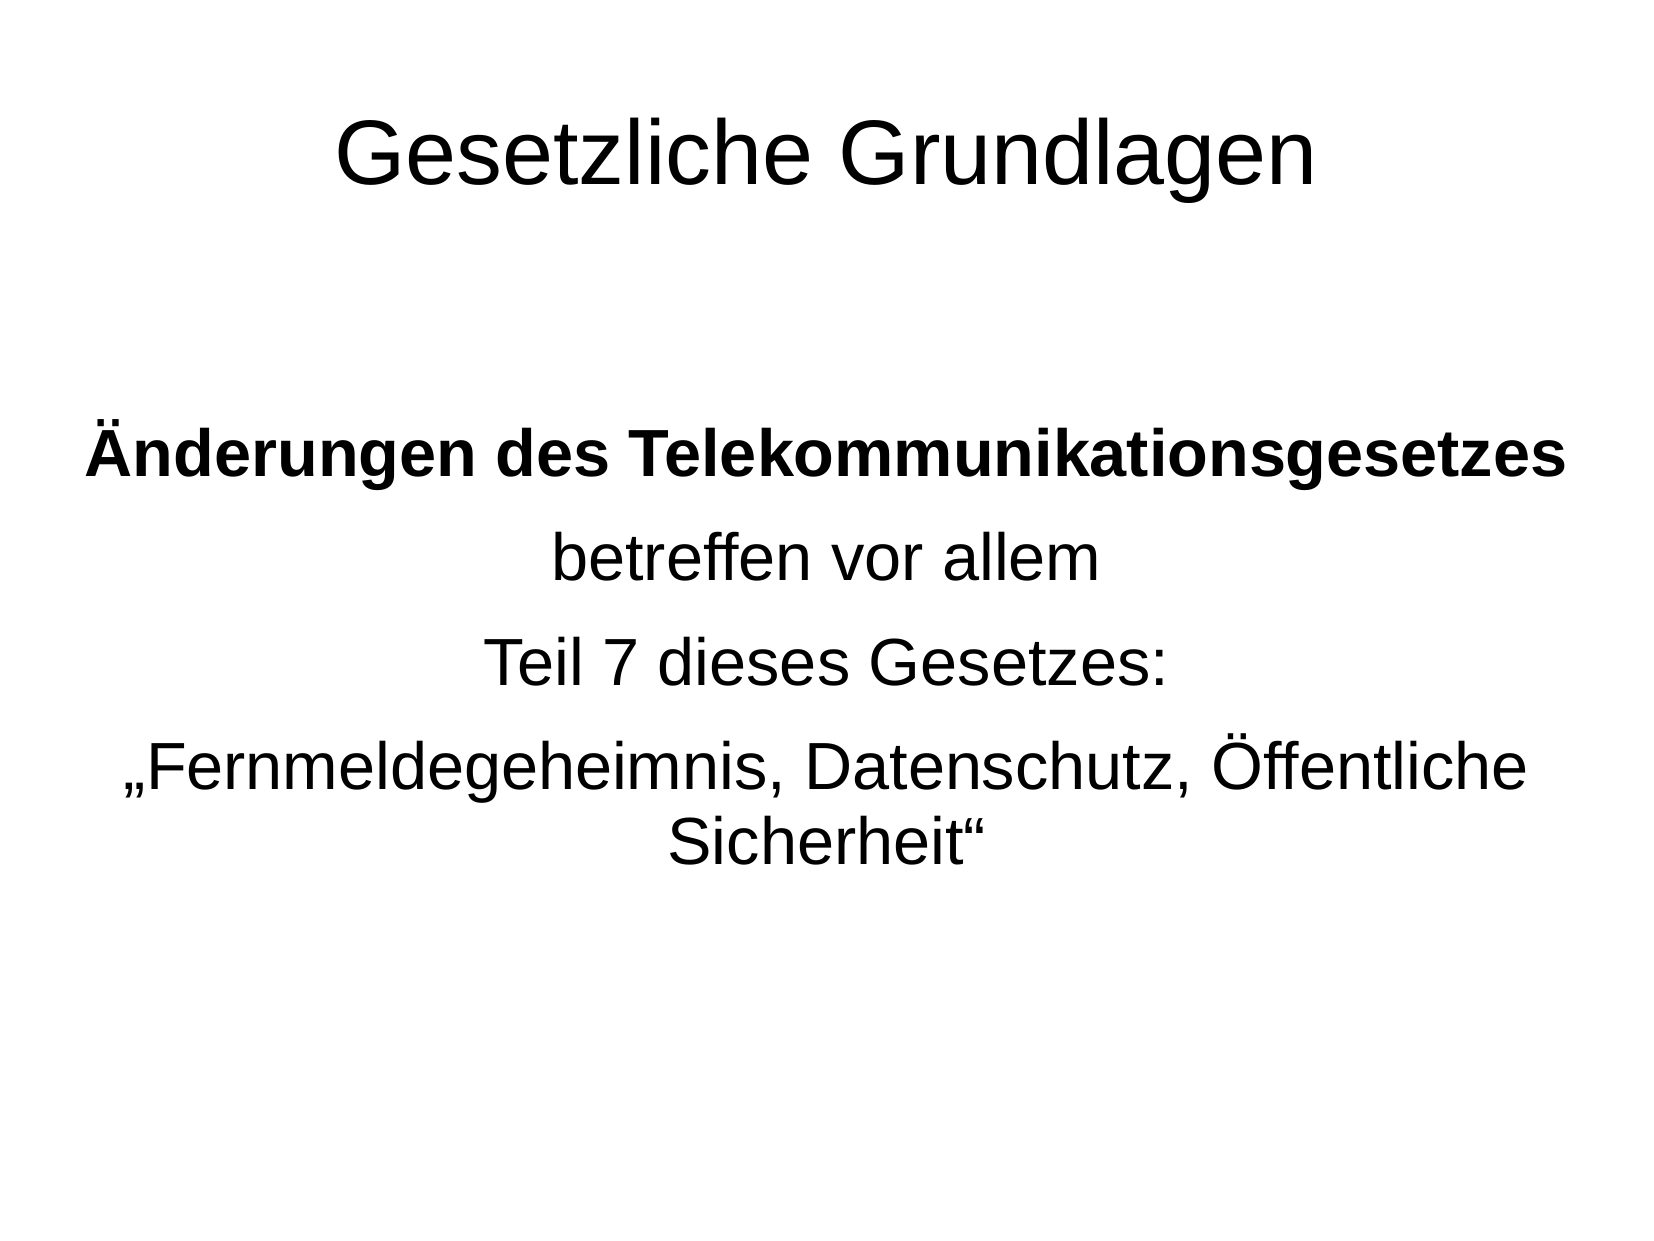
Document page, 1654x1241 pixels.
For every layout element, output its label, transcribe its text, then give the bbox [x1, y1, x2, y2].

subtitle Änderungen des Telekommunikationsgesetzes betreffen vor allem Teil 7 dieses Gesetzes: „Fernmeldegeheimnis, Datenschutz, Öffentliche Sicherheit“ [82, 297, 1571, 1102]
title Gesetzliche Grundlagen [82, 56, 1571, 250]
